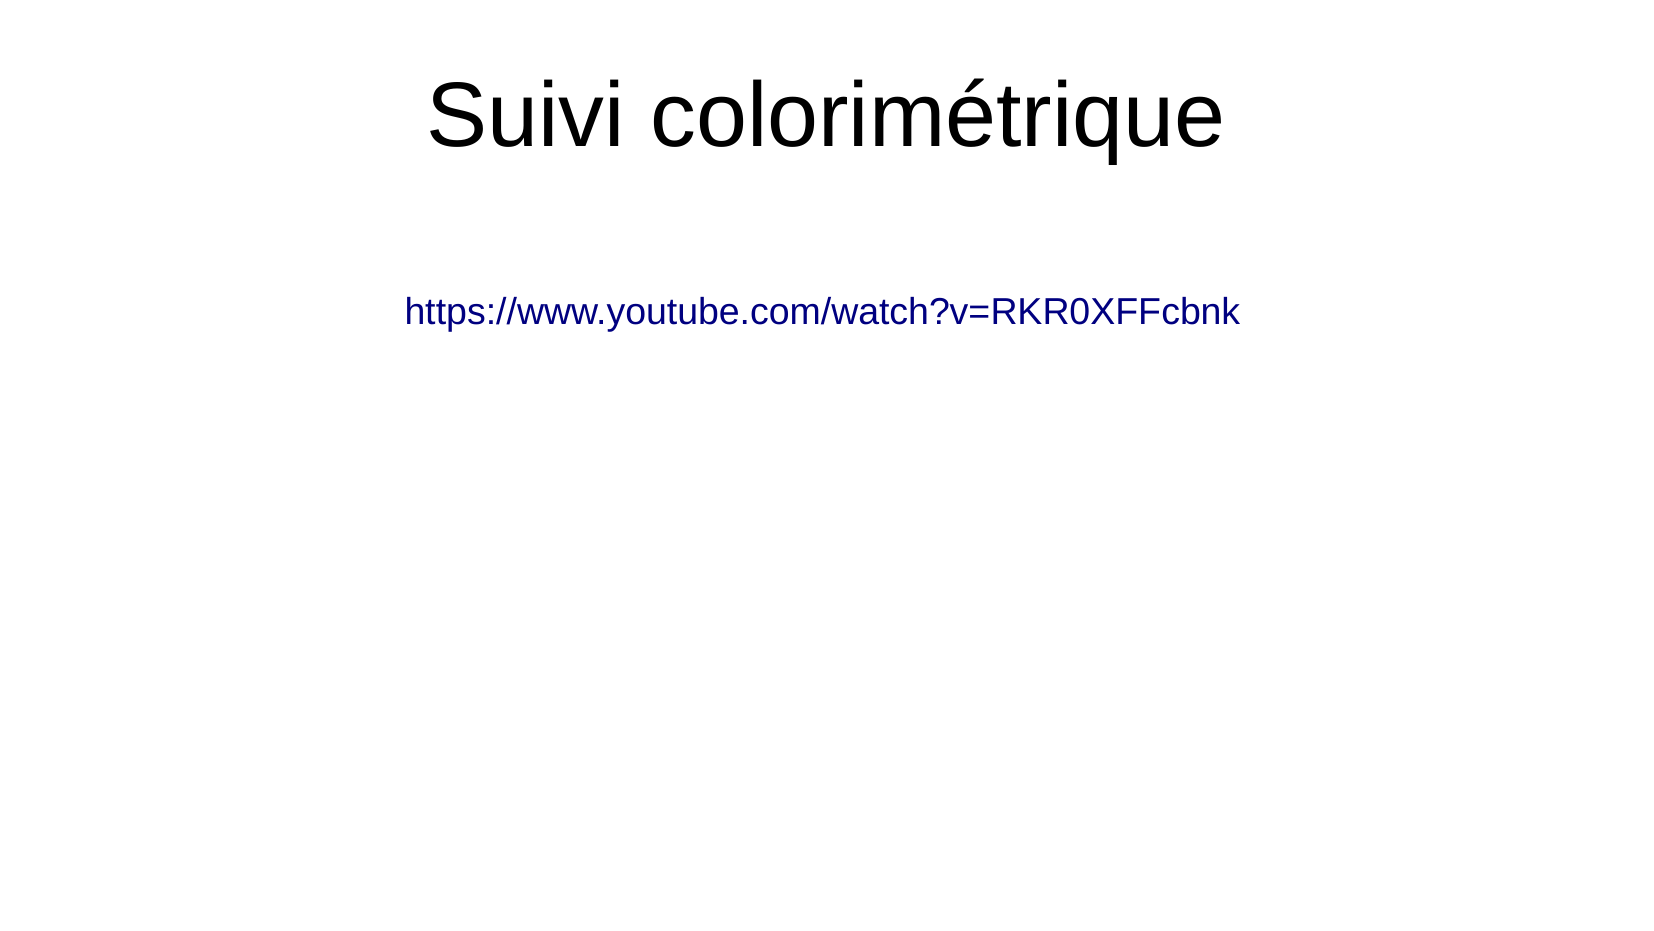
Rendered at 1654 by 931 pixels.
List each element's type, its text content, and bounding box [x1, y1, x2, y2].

text_box https://www.youtube.com/watch?v=RKR0XFFcbnk [389, 283, 1256, 383]
title Suivi colorimétrique [82, 37, 1571, 193]
